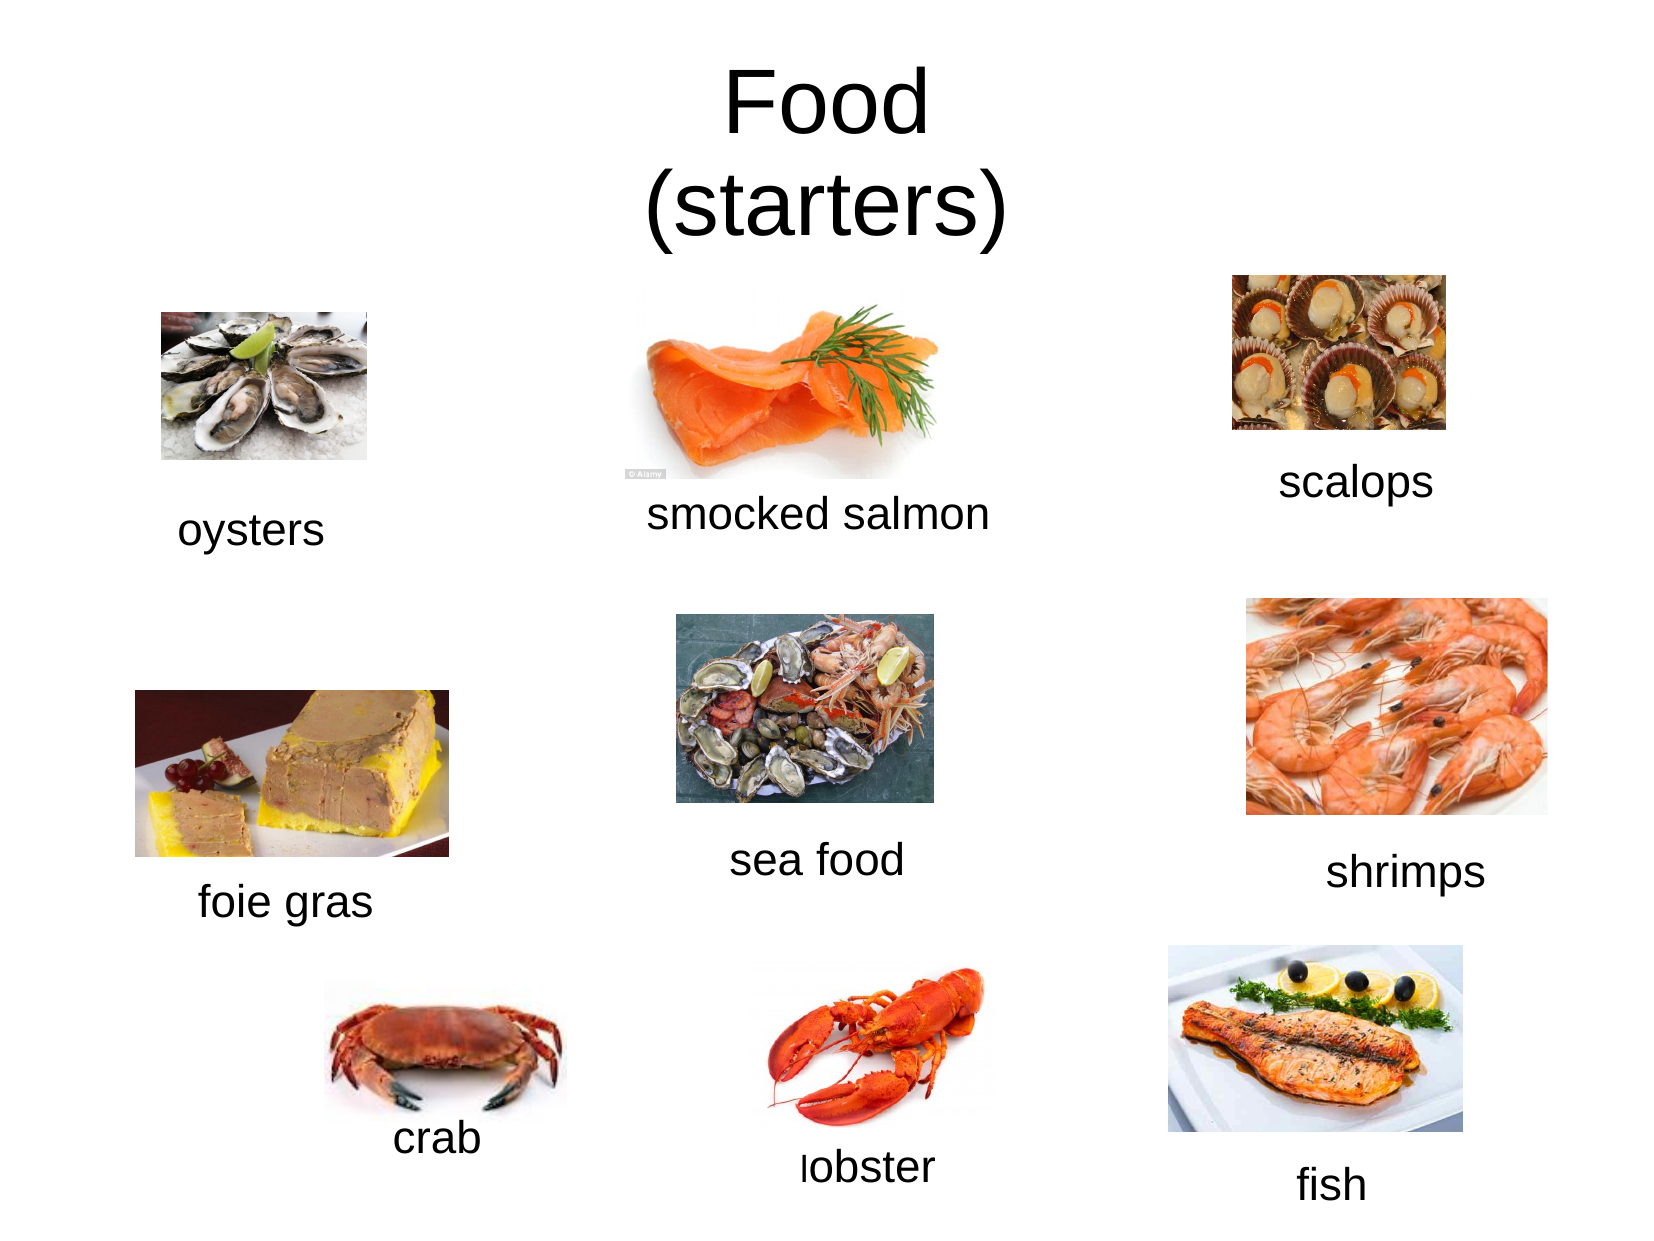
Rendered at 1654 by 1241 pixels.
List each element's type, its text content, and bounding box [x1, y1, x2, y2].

picture [1246, 598, 1548, 815]
text_box smocked salmon [631, 480, 1006, 547]
picture [750, 962, 999, 1128]
text_box oysters [162, 496, 341, 563]
picture [135, 690, 449, 857]
title Food (starters) [82, 49, 1571, 257]
text_box lobster [785, 1133, 951, 1200]
picture [1168, 945, 1463, 1132]
text_box fish [1281, 1151, 1383, 1218]
text_box foie gras [183, 868, 389, 935]
text_box scalops [1263, 448, 1450, 515]
picture [676, 614, 934, 803]
picture [1232, 275, 1446, 430]
text_box crab [377, 1104, 497, 1171]
picture [324, 962, 567, 1134]
picture [625, 289, 945, 479]
picture [161, 312, 367, 460]
text_box sea food [714, 826, 921, 893]
text_box shrimps [1311, 838, 1502, 905]
